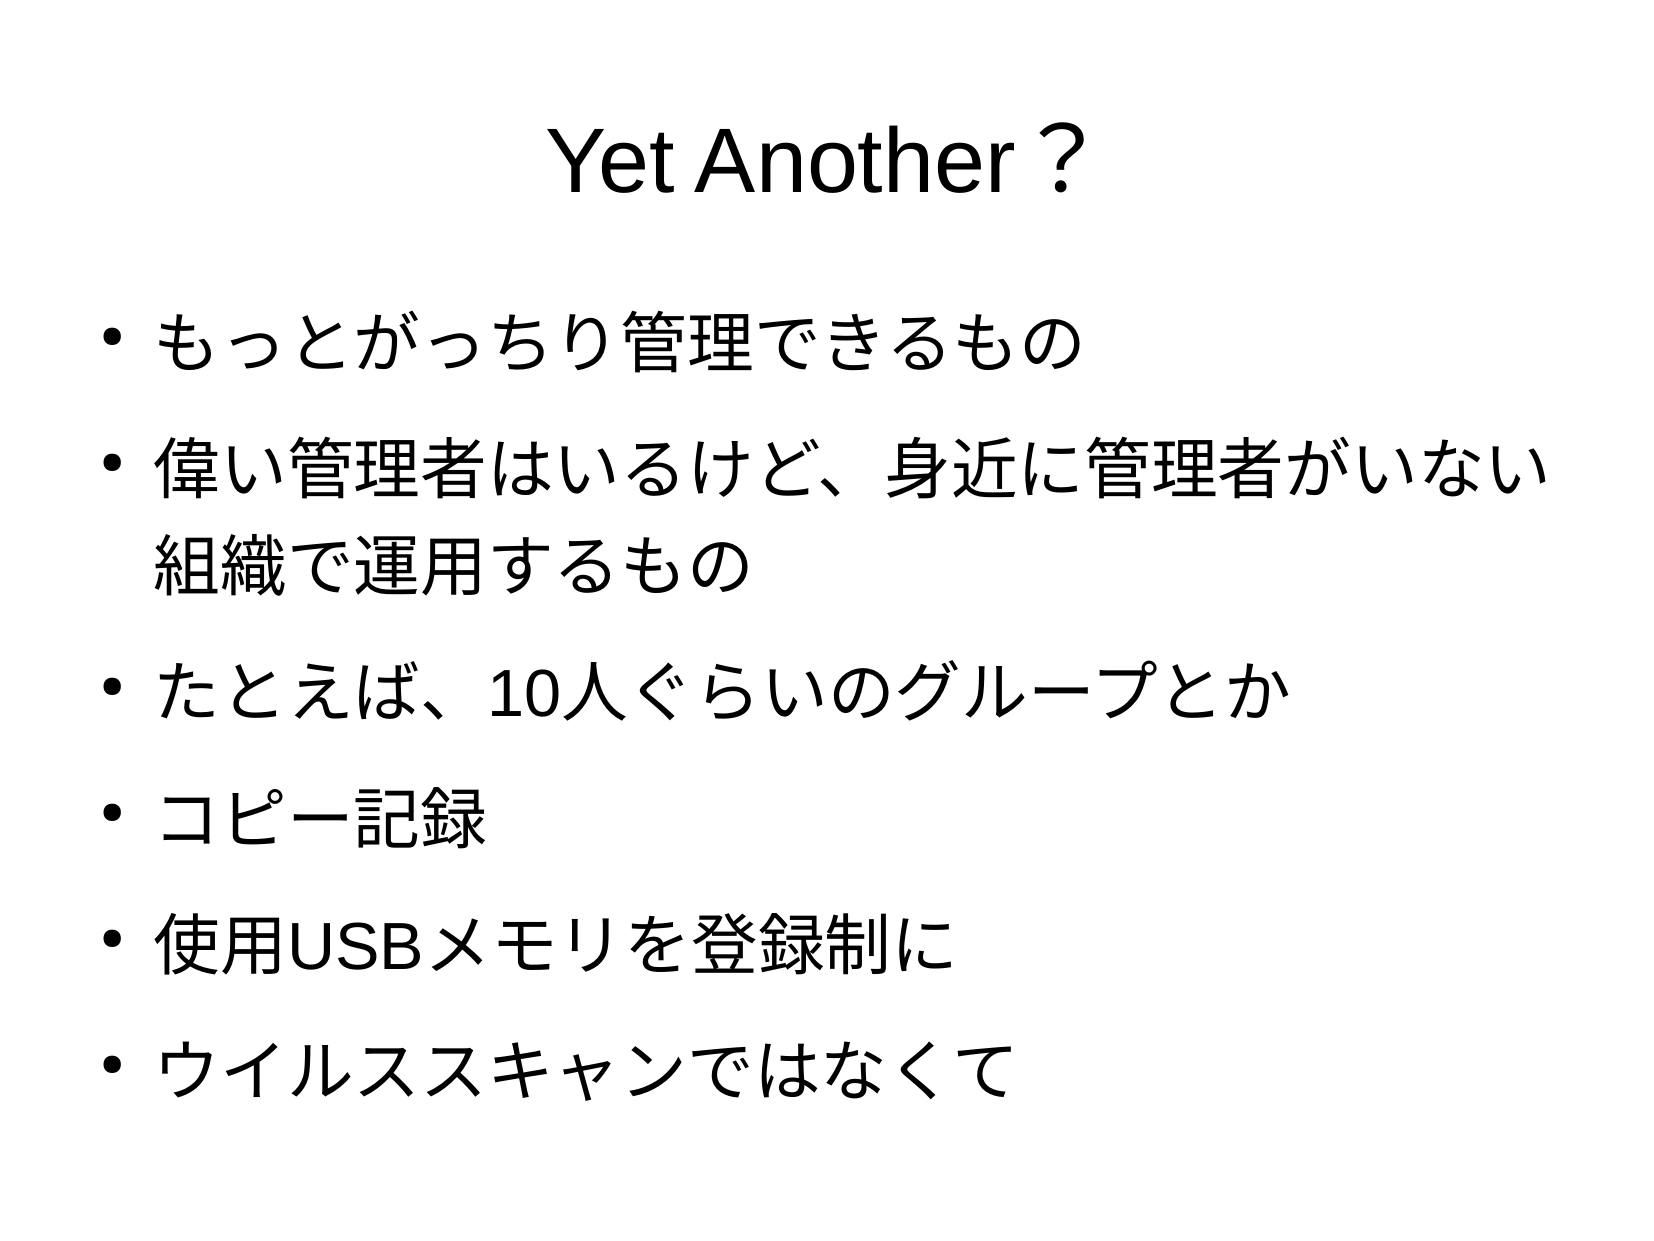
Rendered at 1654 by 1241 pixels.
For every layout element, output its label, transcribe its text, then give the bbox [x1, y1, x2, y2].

title Yet Another？ [82, 56, 1571, 250]
list もっとがっちり管理できるもの 偉い管理者はいるけど、身近に管理者がいない組織で運用するもの たとえば、10人ぐらいのグループとか コピー記録 使用USBメモリを登録制に ウイルススキャンではなくて [82, 290, 1571, 1094]
